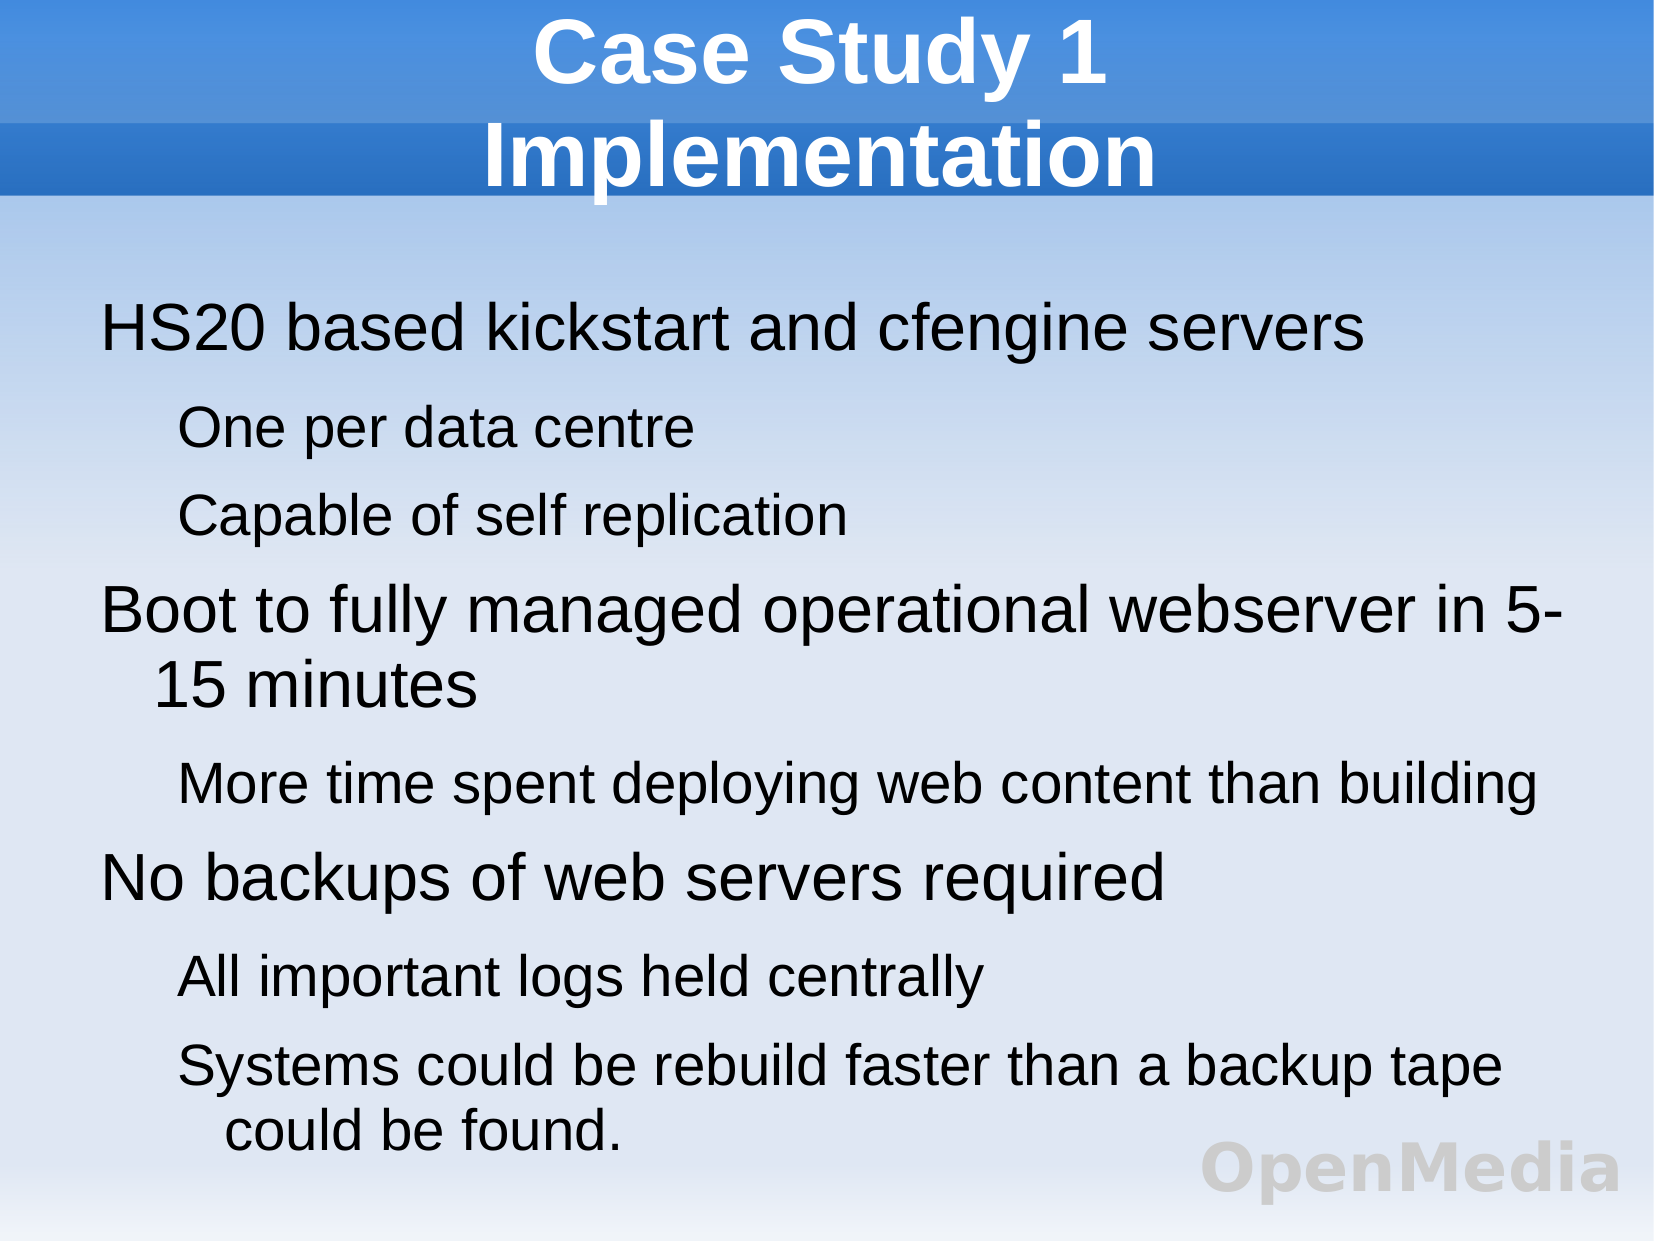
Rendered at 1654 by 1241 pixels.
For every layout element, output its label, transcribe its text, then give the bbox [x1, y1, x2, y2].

picture [0, 0, 1654, 1241]
list HS20 based kickstart and cfengine servers One per data centre Capable of self replication Boot to fully managed operational webserver in 5-15 minutes More time spent deploying web content than building No backups of web servers required All important logs held centrally Systems could be rebuild faster than a backup tape could be found. [82, 290, 1595, 1163]
title Case Study 1 Implementation [76, 1, 1565, 207]
